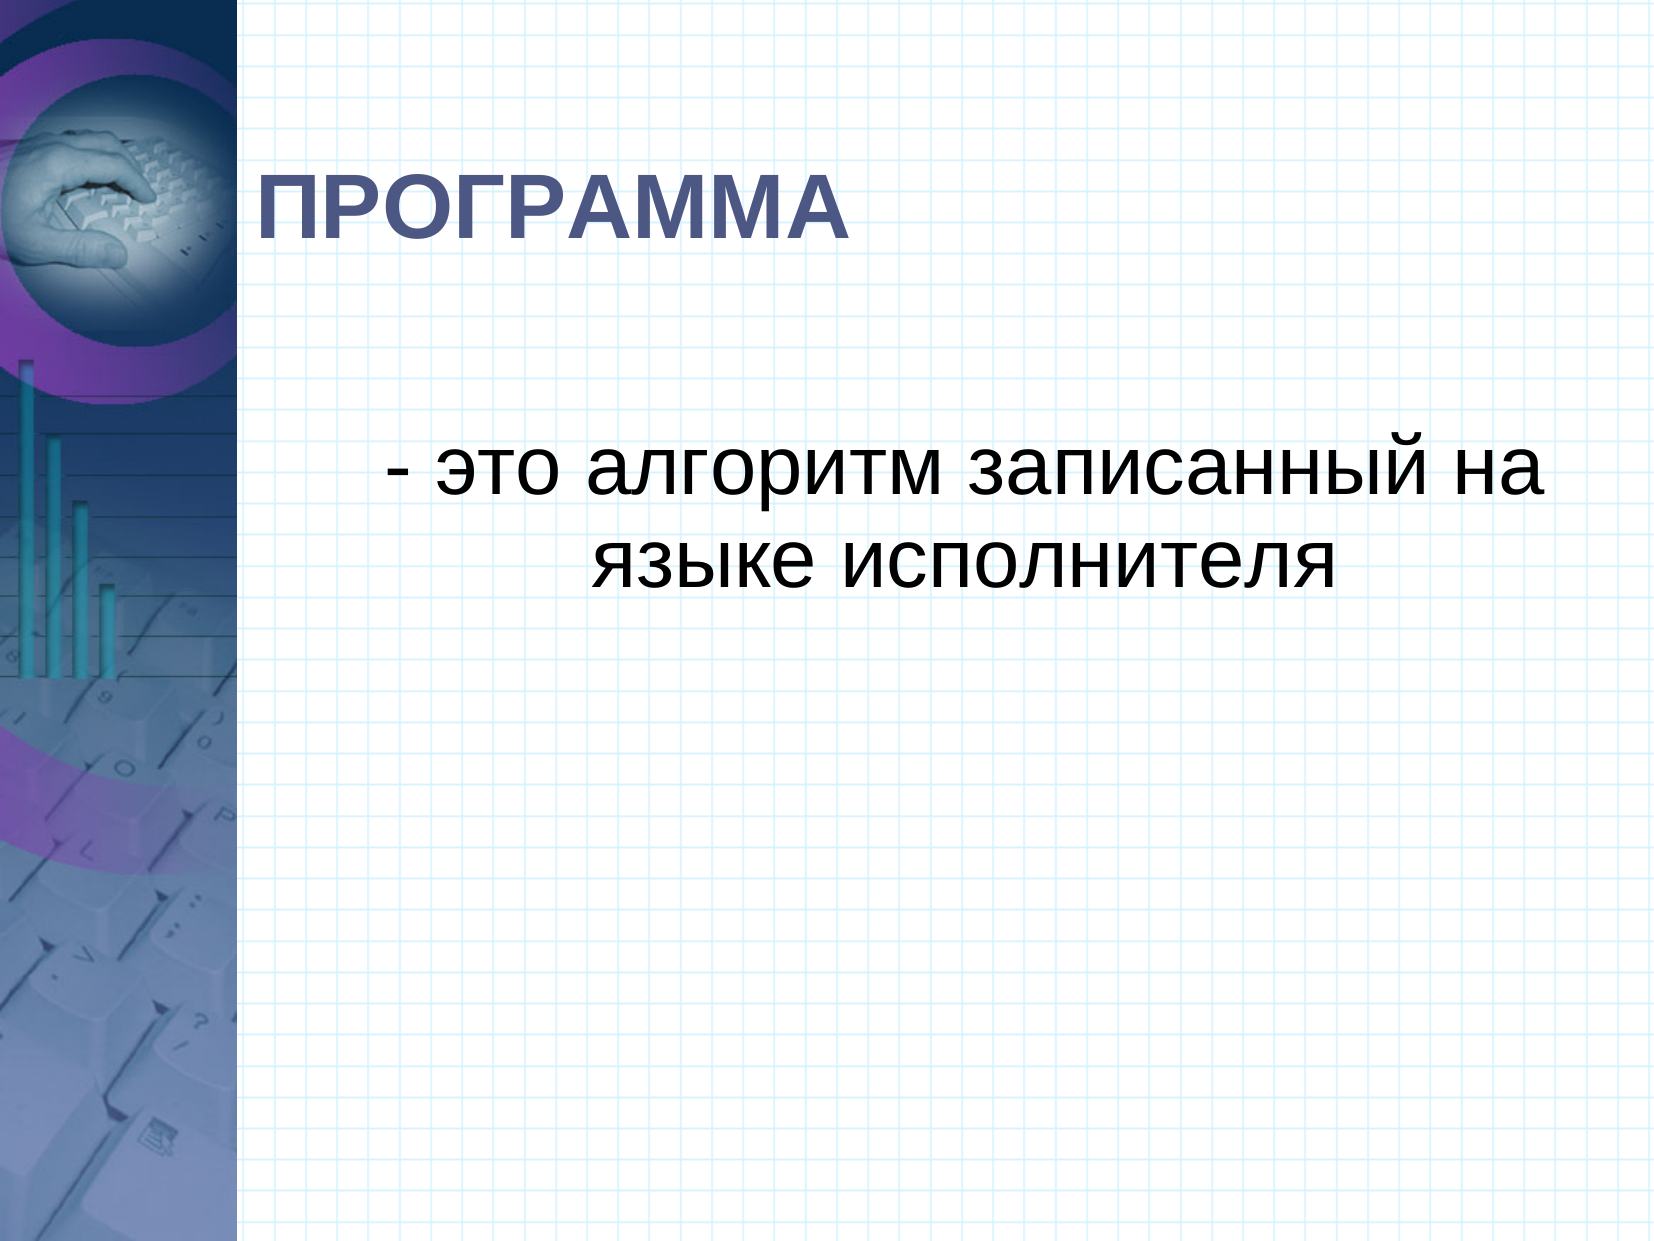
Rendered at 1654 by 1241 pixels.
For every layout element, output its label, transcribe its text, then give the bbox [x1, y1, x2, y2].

subtitle - это алгоритм записанный на языке исполнителя [254, 344, 1640, 680]
title ПРОГРАММА [254, 102, 1640, 310]
picture [0, 0, 1654, 1241]
